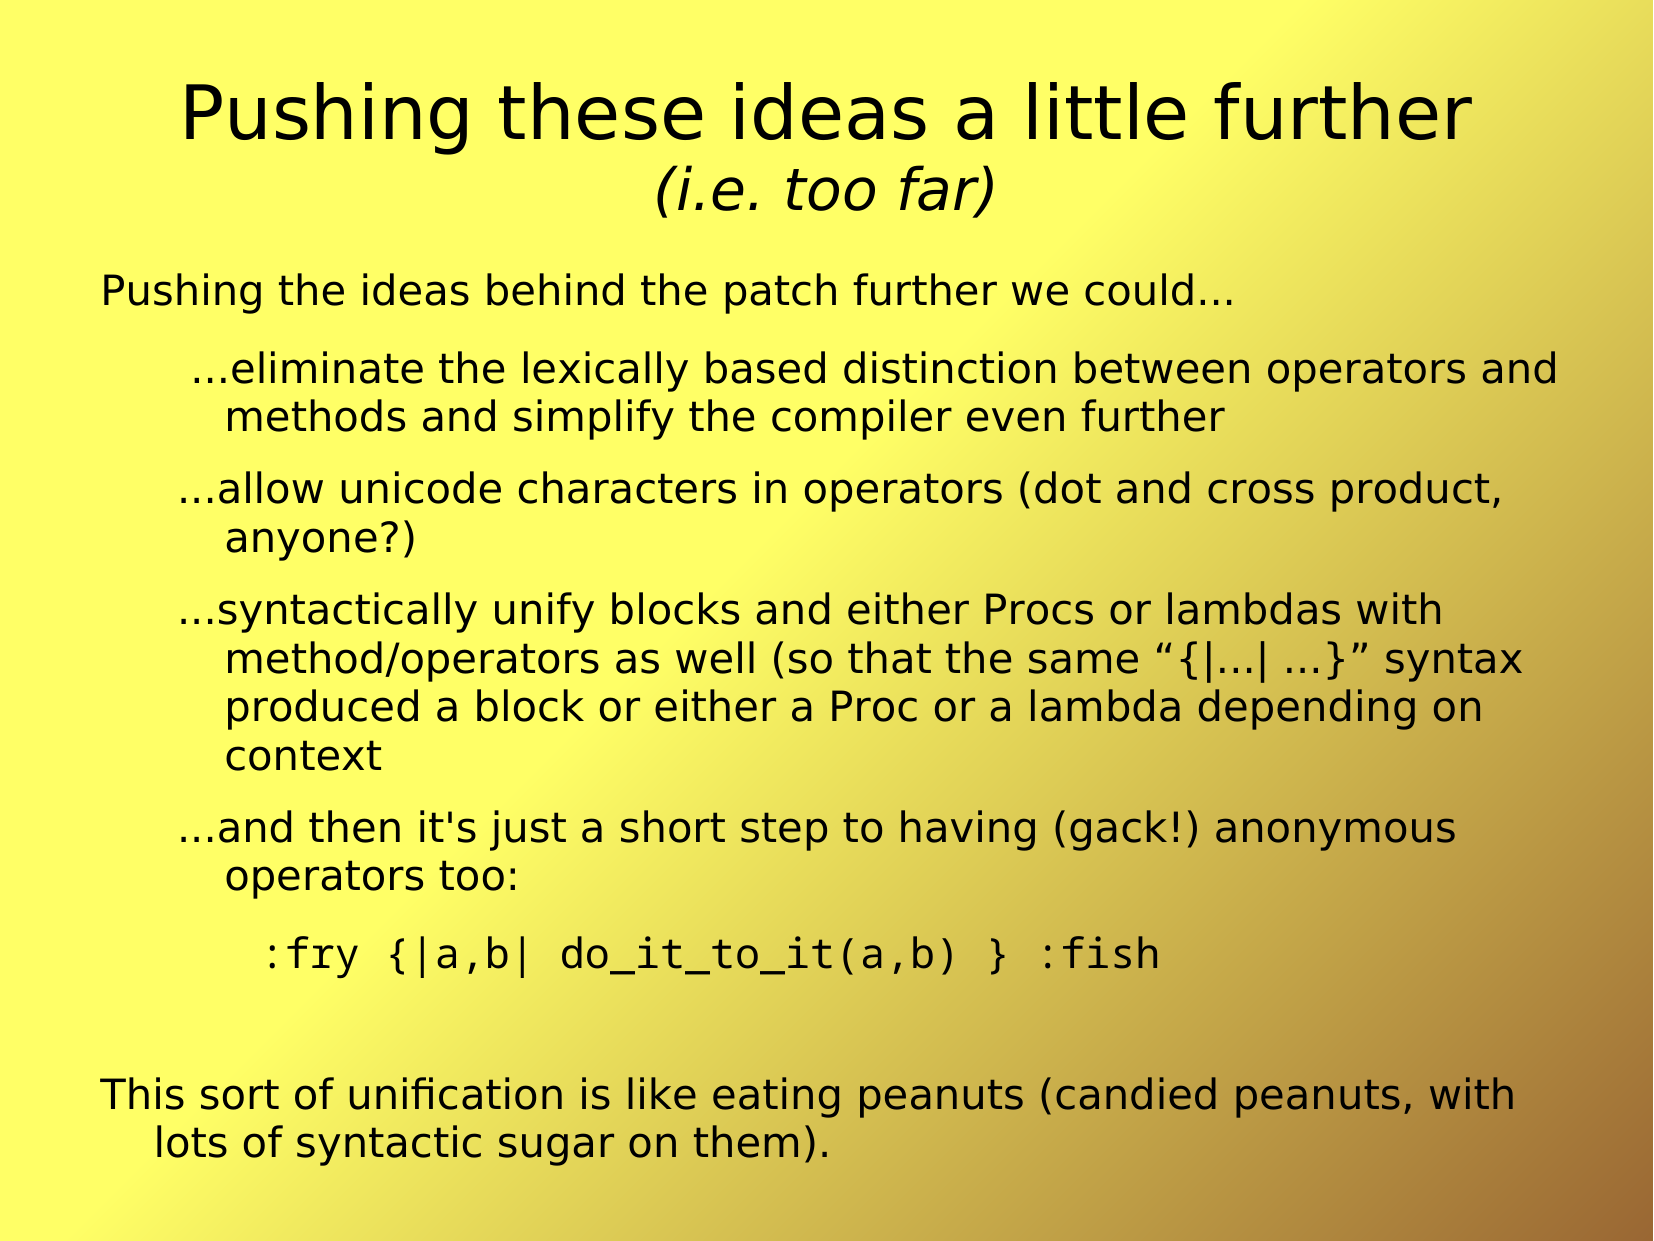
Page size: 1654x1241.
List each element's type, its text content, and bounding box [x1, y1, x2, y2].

title Pushing these ideas a little further (i.e. too far) [82, 50, 1571, 244]
list Pushing the ideas behind the patch further we could... ...eliminate the lexically based distinction between operators and methods and simplify the compiler even further ...allow unicode characters in operators (dot and cross product, anyone?) ...syntactically unify blocks and either Procs or lambdas with method/operators as well (so that the same “{|...| ...}” syntax produced a block or either a Proc or a lambda depending on context ...and then it's just a short step to having (gack!) anonymous operators too: :fry {|a,b| do_it_to_it(a,b) } :fish This sort of unification is like eating peanuts (candied peanuts, with lots of syntactic sugar on them). [82, 266, 1571, 1160]
